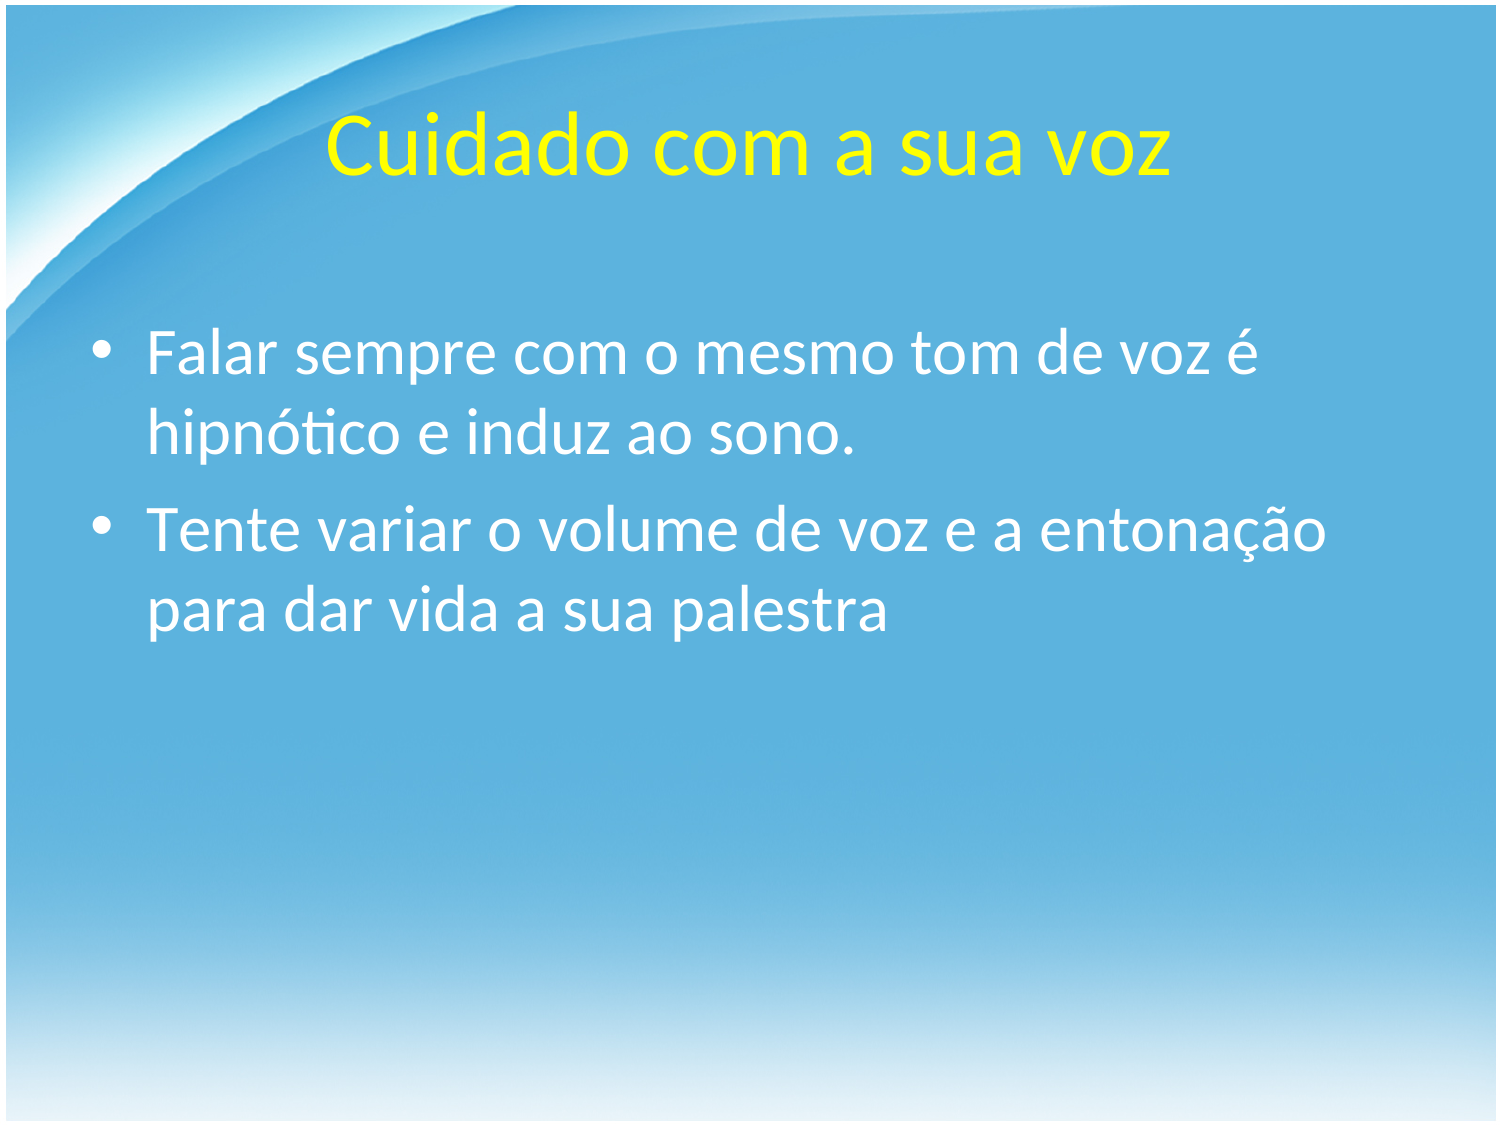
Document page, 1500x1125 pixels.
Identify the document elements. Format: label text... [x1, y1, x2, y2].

title Cuidado com a sua voz [75, 21, 1425, 257]
picture [0, 0, 1500, 1125]
text_box Falar sempre com o mesmo tom de voz é hipnótico e induz ao sono. Tente variar o volume de voz e a entonação para dar vida a sua palestra [75, 300, 1426, 1043]
